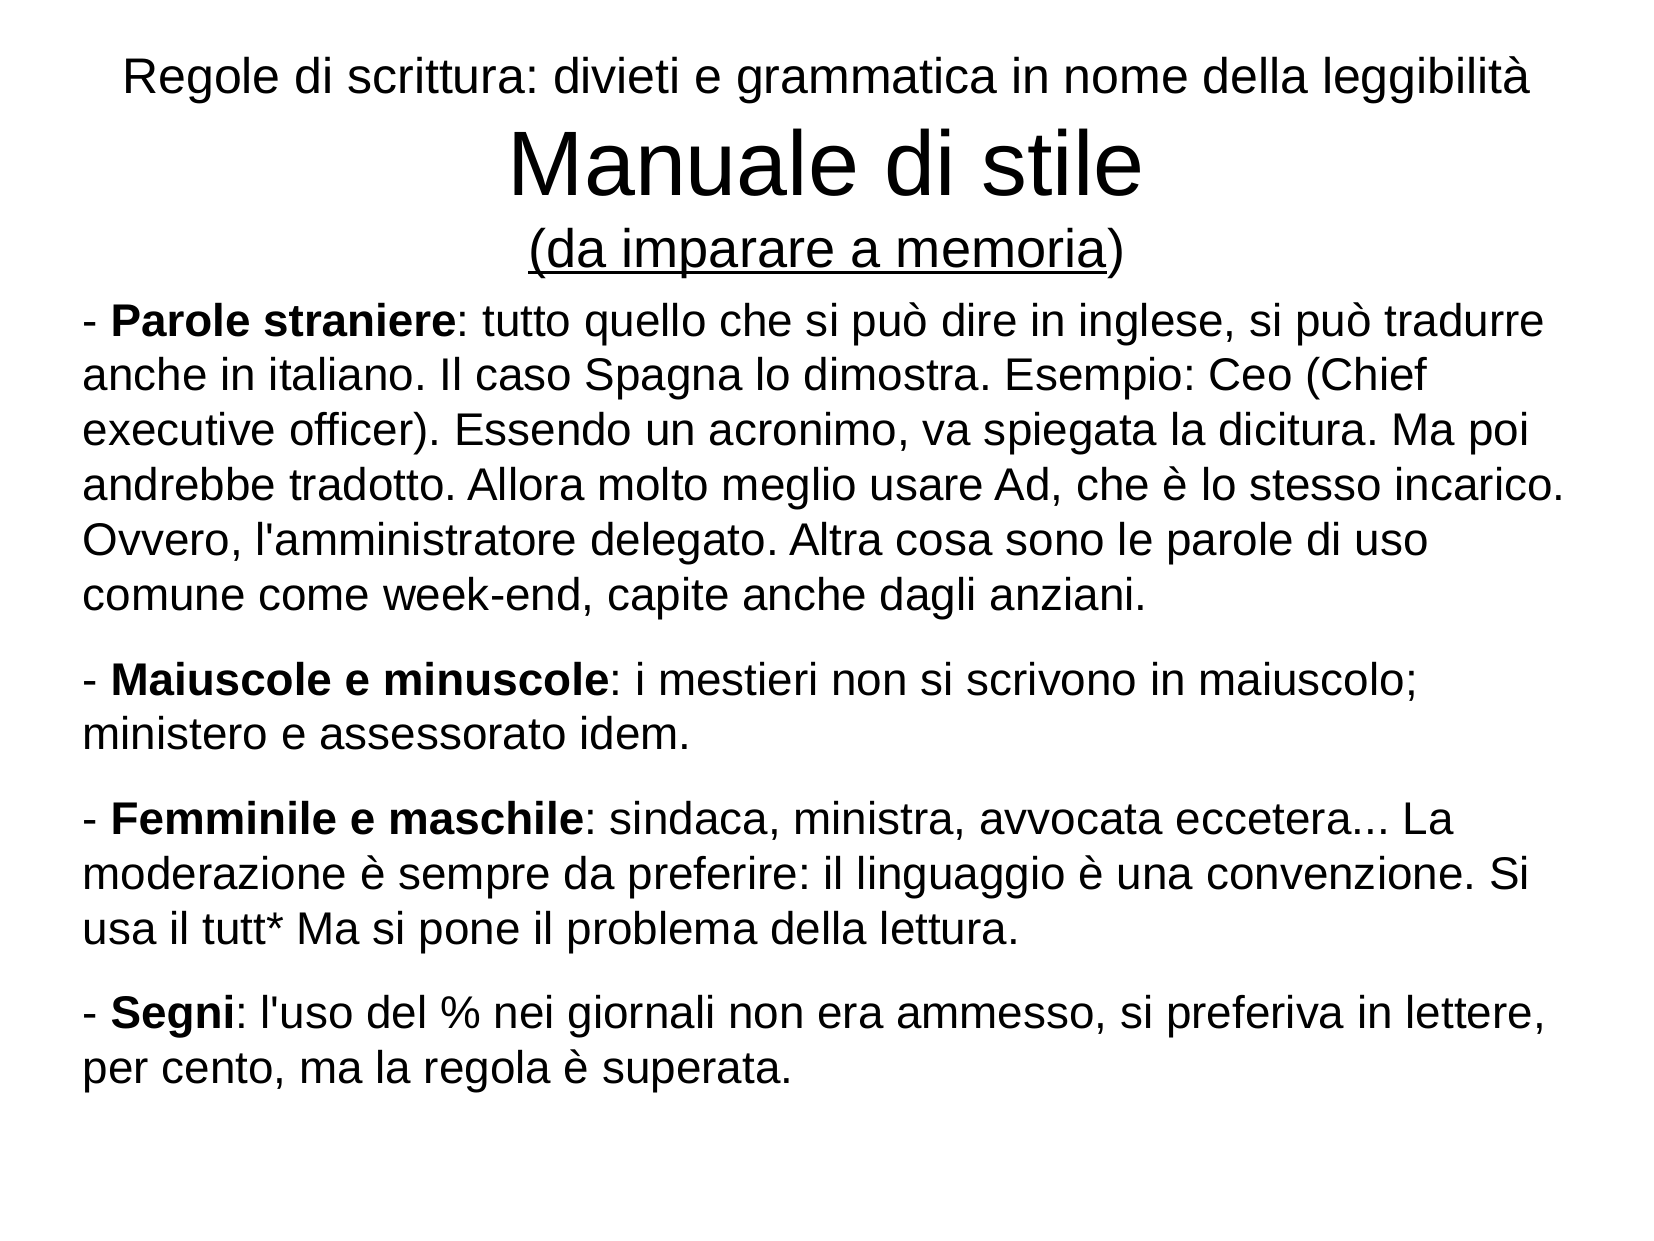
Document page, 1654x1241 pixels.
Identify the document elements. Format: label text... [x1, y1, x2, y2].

title Regole di scrittura: divieti e grammatica in nome della leggibilità Manuale di stile (da imparare a memoria) [82, 43, 1571, 263]
list - Parole straniere: tutto quello che si può dire in inglese, si può tradurre anche in italiano. Il caso Spagna lo dimostra. Esempio: Ceo (Chief executive officer). Essendo un acronimo, va spiegata la dicitura. Ma poi andrebbe tradotto. Allora molto meglio usare Ad, che è lo stesso incarico. Ovvero, l'amministratore delegato. Altra cosa sono le parole di uso comune come week-end, capite anche dagli anziani. - Maiuscole e minuscole: i mestieri non si scrivono in maiuscolo; ministero e assessorato idem. - Femminile e maschile: sindaca, ministra, avvocata eccetera... La moderazione è sempre da preferire: il linguaggio è una convenzione. Si usa il tutt* Ma si pone il problema della lettura. - Segni: l'uso del % nei giornali non era ammesso, si preferiva in lettere, per cento, ma la regola è superata. [82, 290, 1571, 1109]
